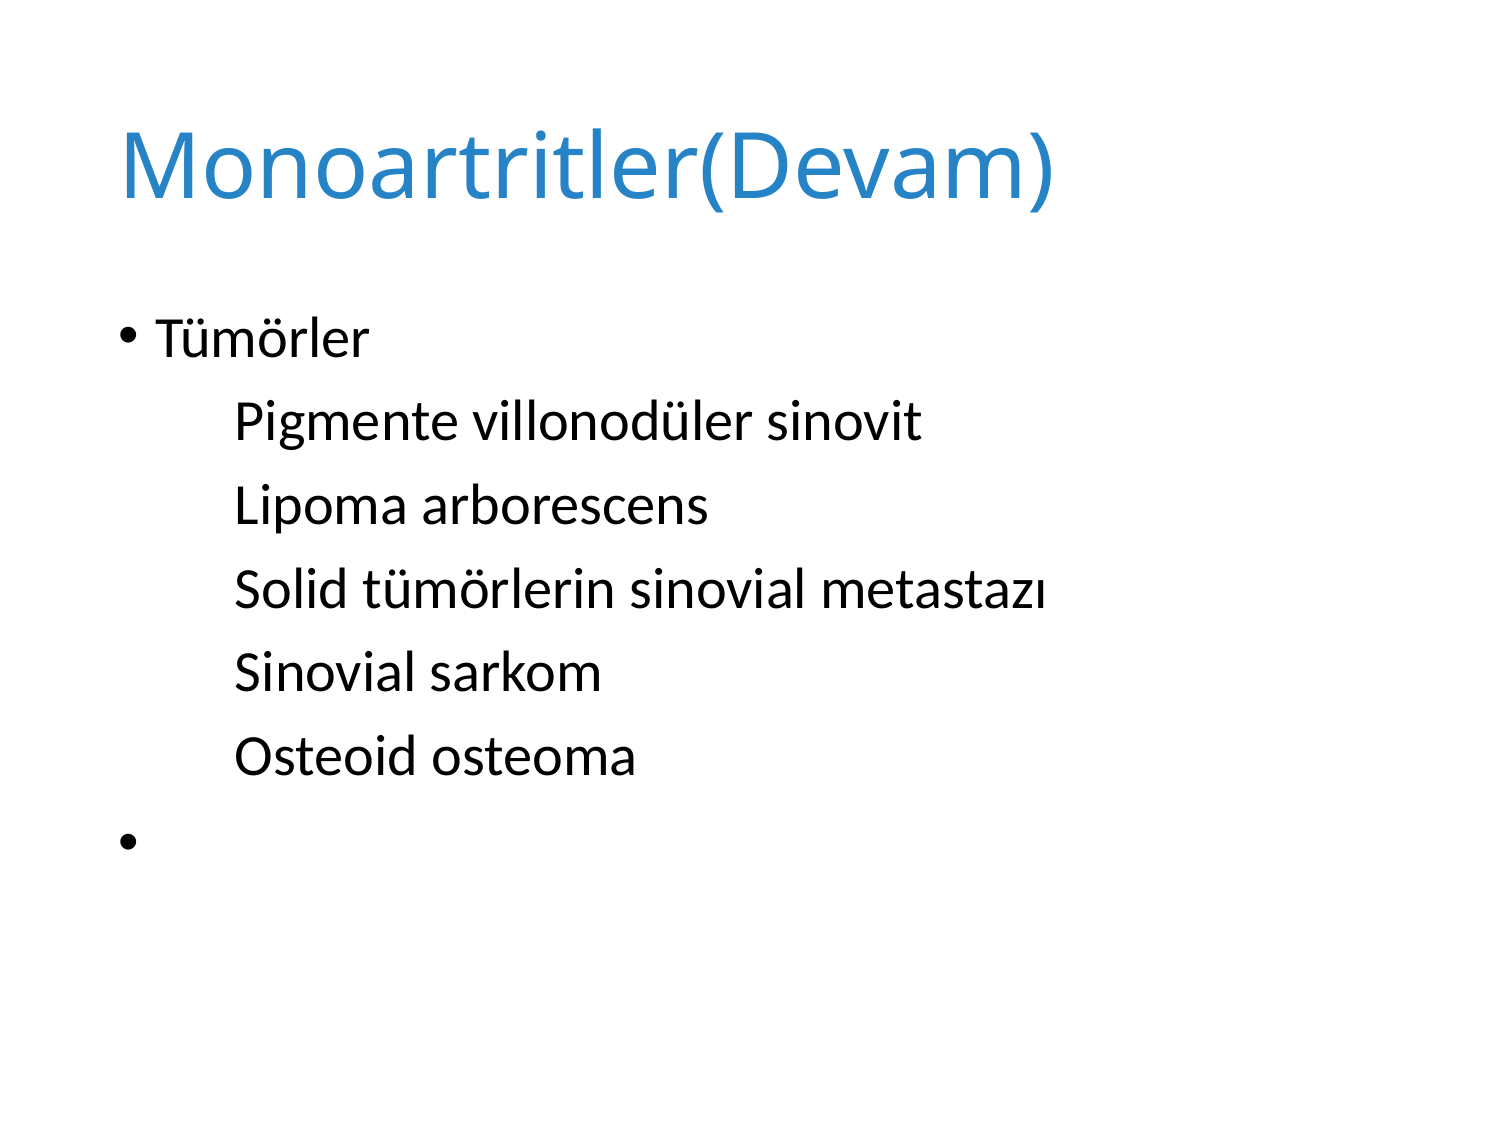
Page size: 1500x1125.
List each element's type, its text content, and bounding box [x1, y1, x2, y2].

list Tümörler Pigmente villonodüler sinovit Lipoma arborescens Solid tümörlerin sinovial metastazı Sinovial sarkom Osteoid osteoma [103, 299, 1397, 1014]
title Monoartritler(Devam) [103, 59, 1397, 278]
